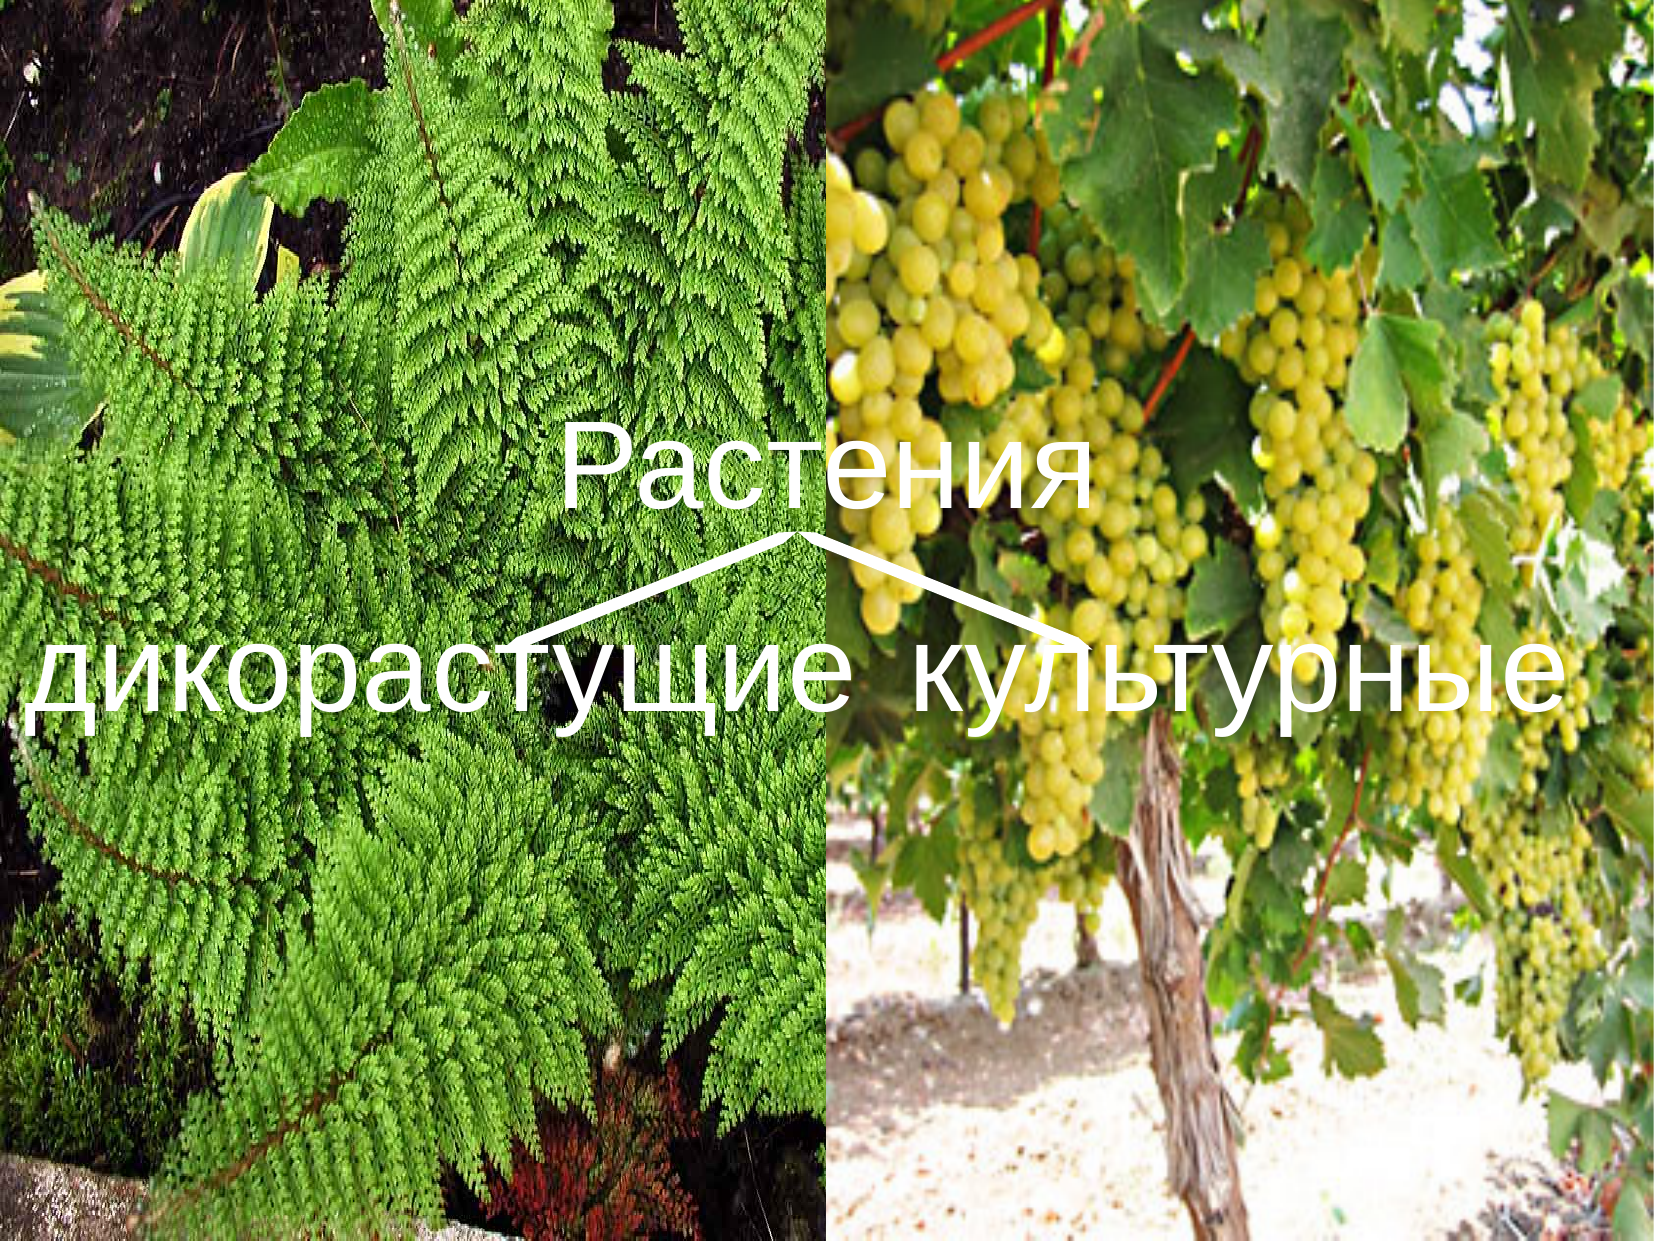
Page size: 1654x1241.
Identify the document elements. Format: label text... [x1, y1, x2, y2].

title дикорастущие культурные [17, 601, 1654, 1021]
picture [642, 533, 952, 601]
picture [0, 0, 1654, 1241]
text_box Растения [354, 383, 1300, 524]
